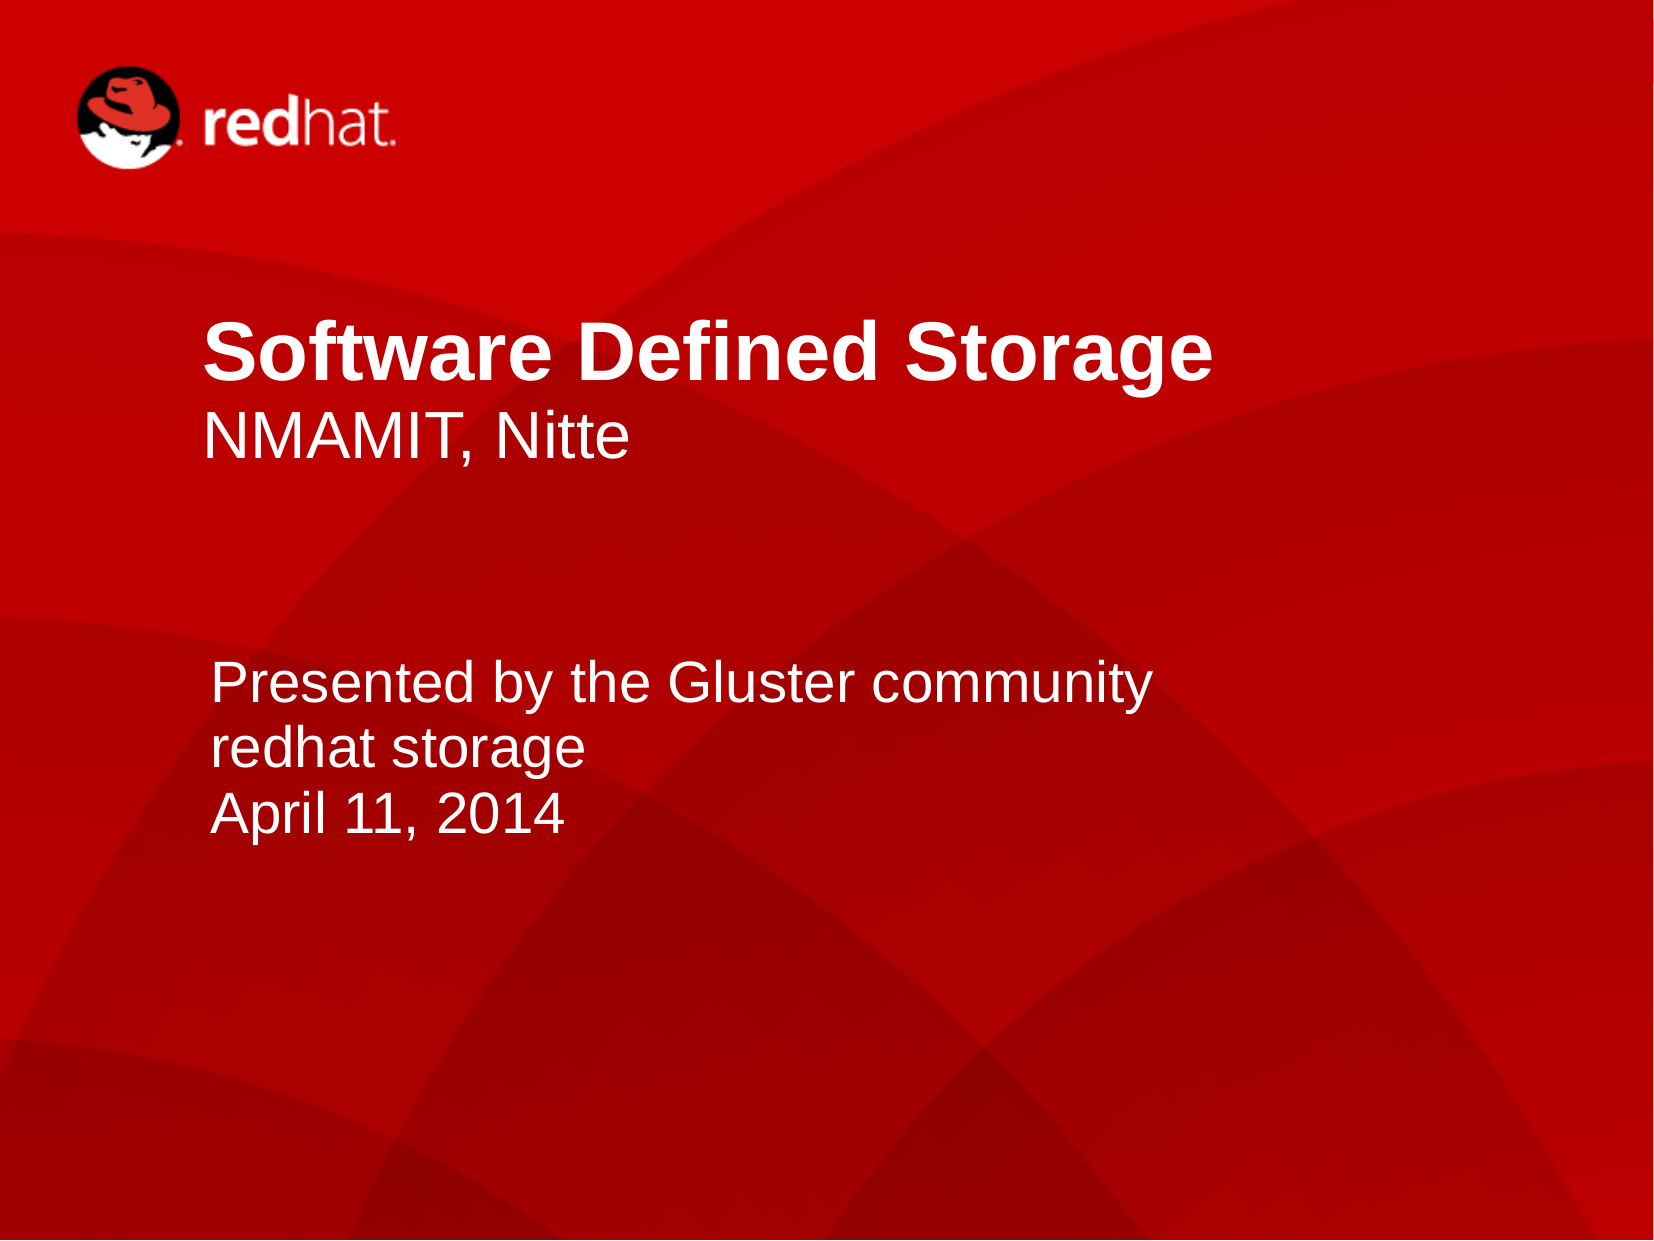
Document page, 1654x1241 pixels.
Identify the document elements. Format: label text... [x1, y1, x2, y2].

text_box Presented by the Gluster community redhat storage April 11, 2014 [195, 642, 1463, 853]
picture [0, 0, 1654, 1240]
text_box Software Defined Storage NMAMIT, Nitte [187, 297, 1426, 481]
